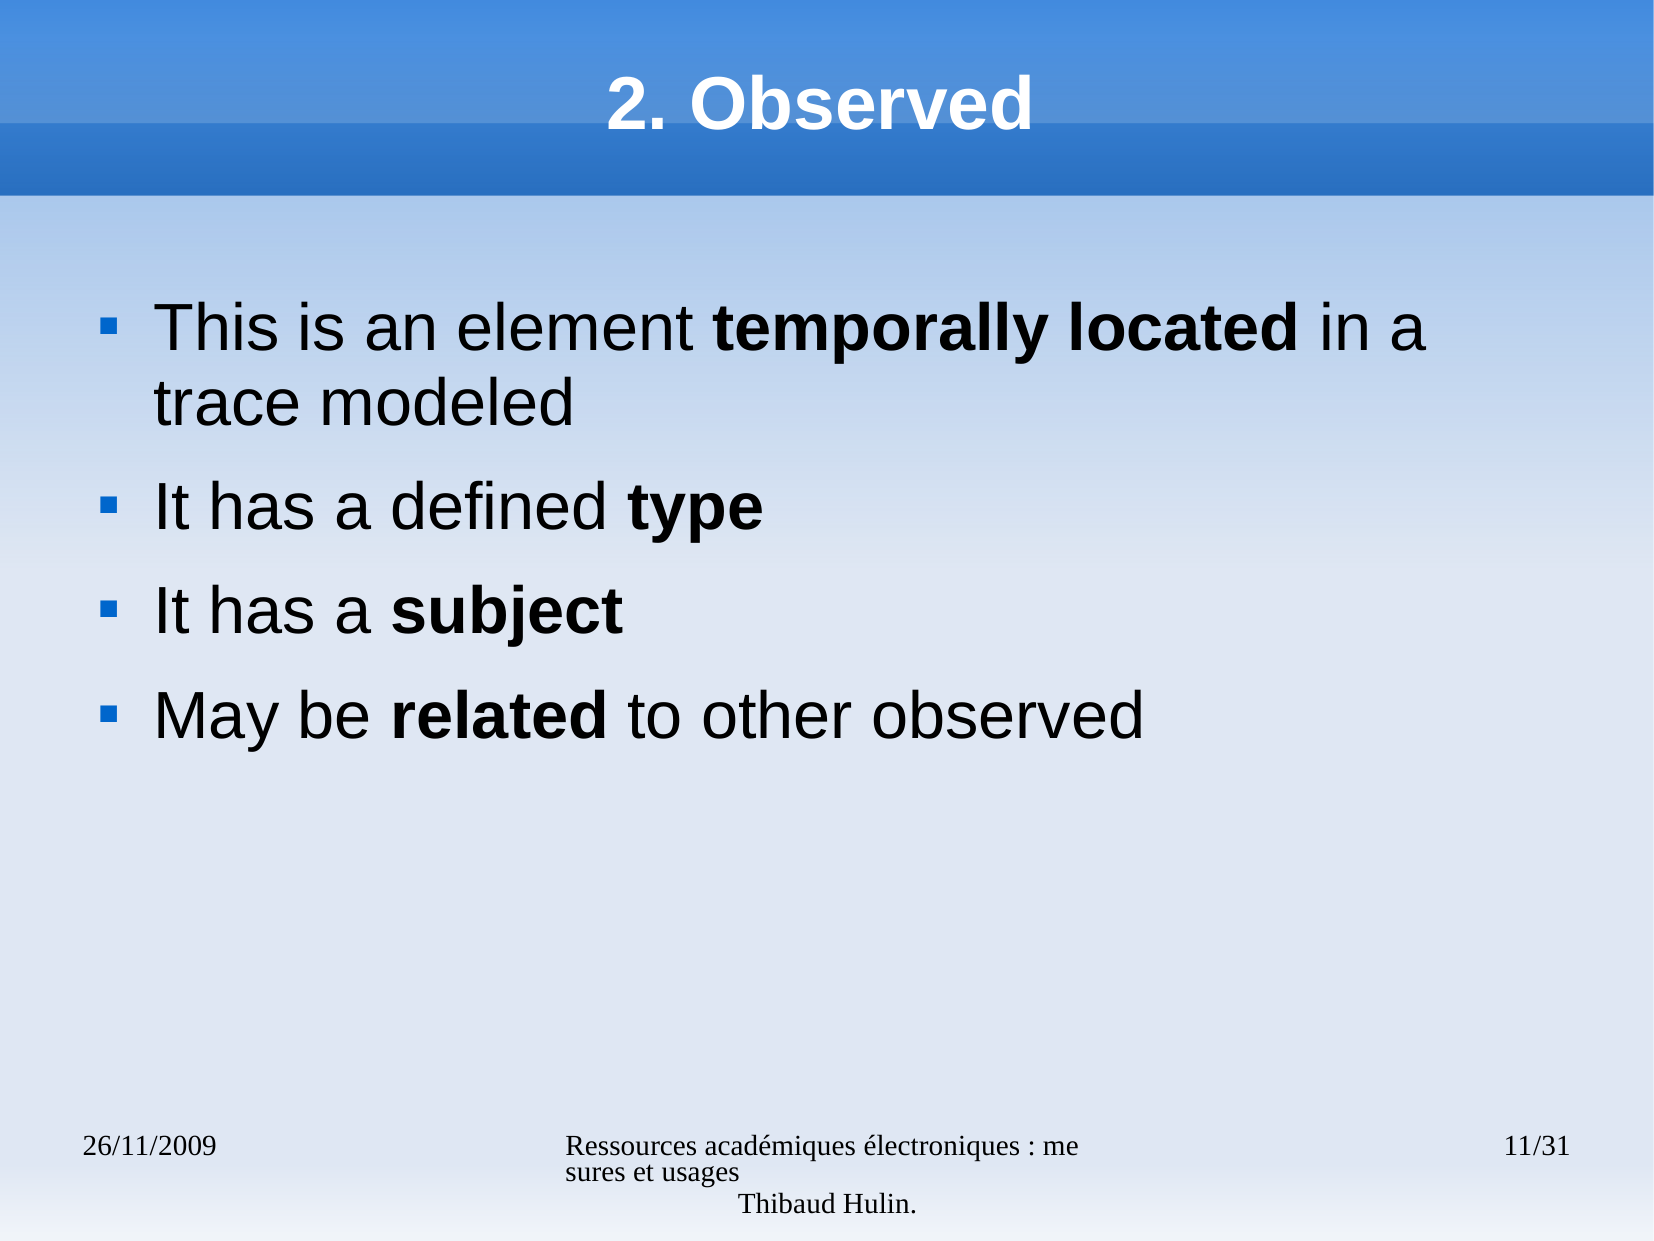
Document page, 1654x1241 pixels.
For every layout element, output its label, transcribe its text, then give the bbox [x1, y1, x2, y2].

list This is an element temporally located in a trace modeled It has a defined type It has a subject May be related to other observed [82, 290, 1571, 1109]
title 2. Observed [76, 0, 1565, 208]
picture [0, 0, 1654, 1241]
